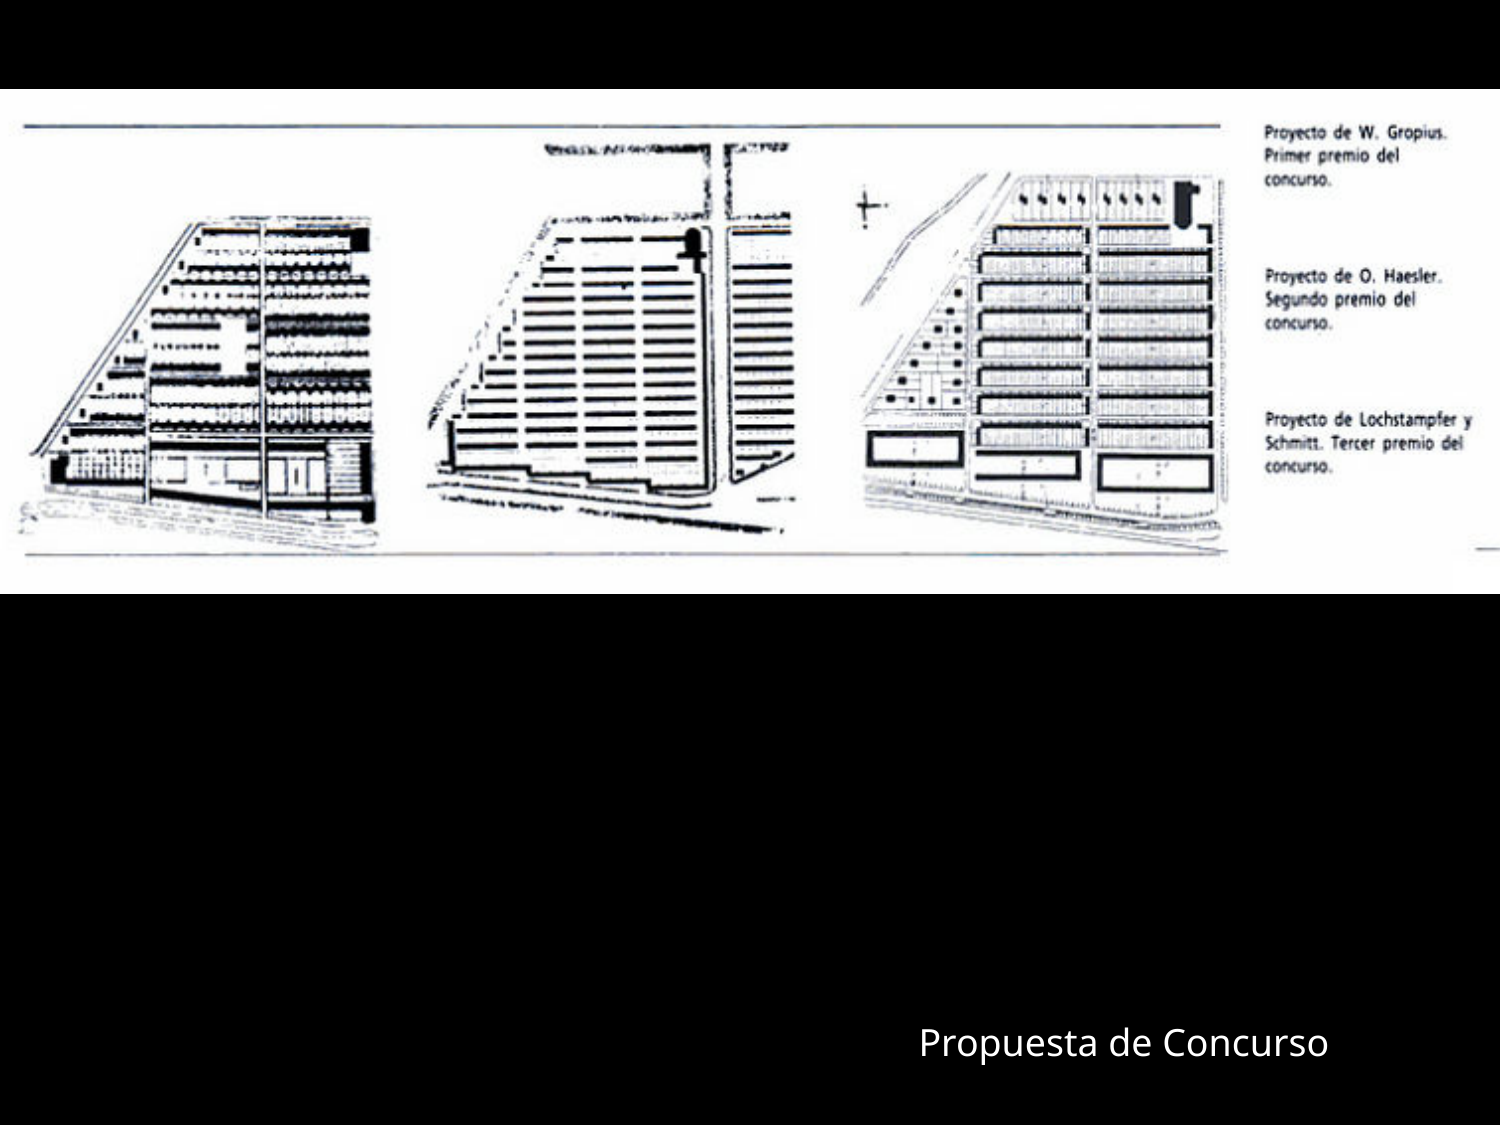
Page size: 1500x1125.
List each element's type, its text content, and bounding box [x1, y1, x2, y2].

picture [0, 90, 1500, 594]
text_box Propuesta de Concurso [903, 1011, 1447, 1072]
